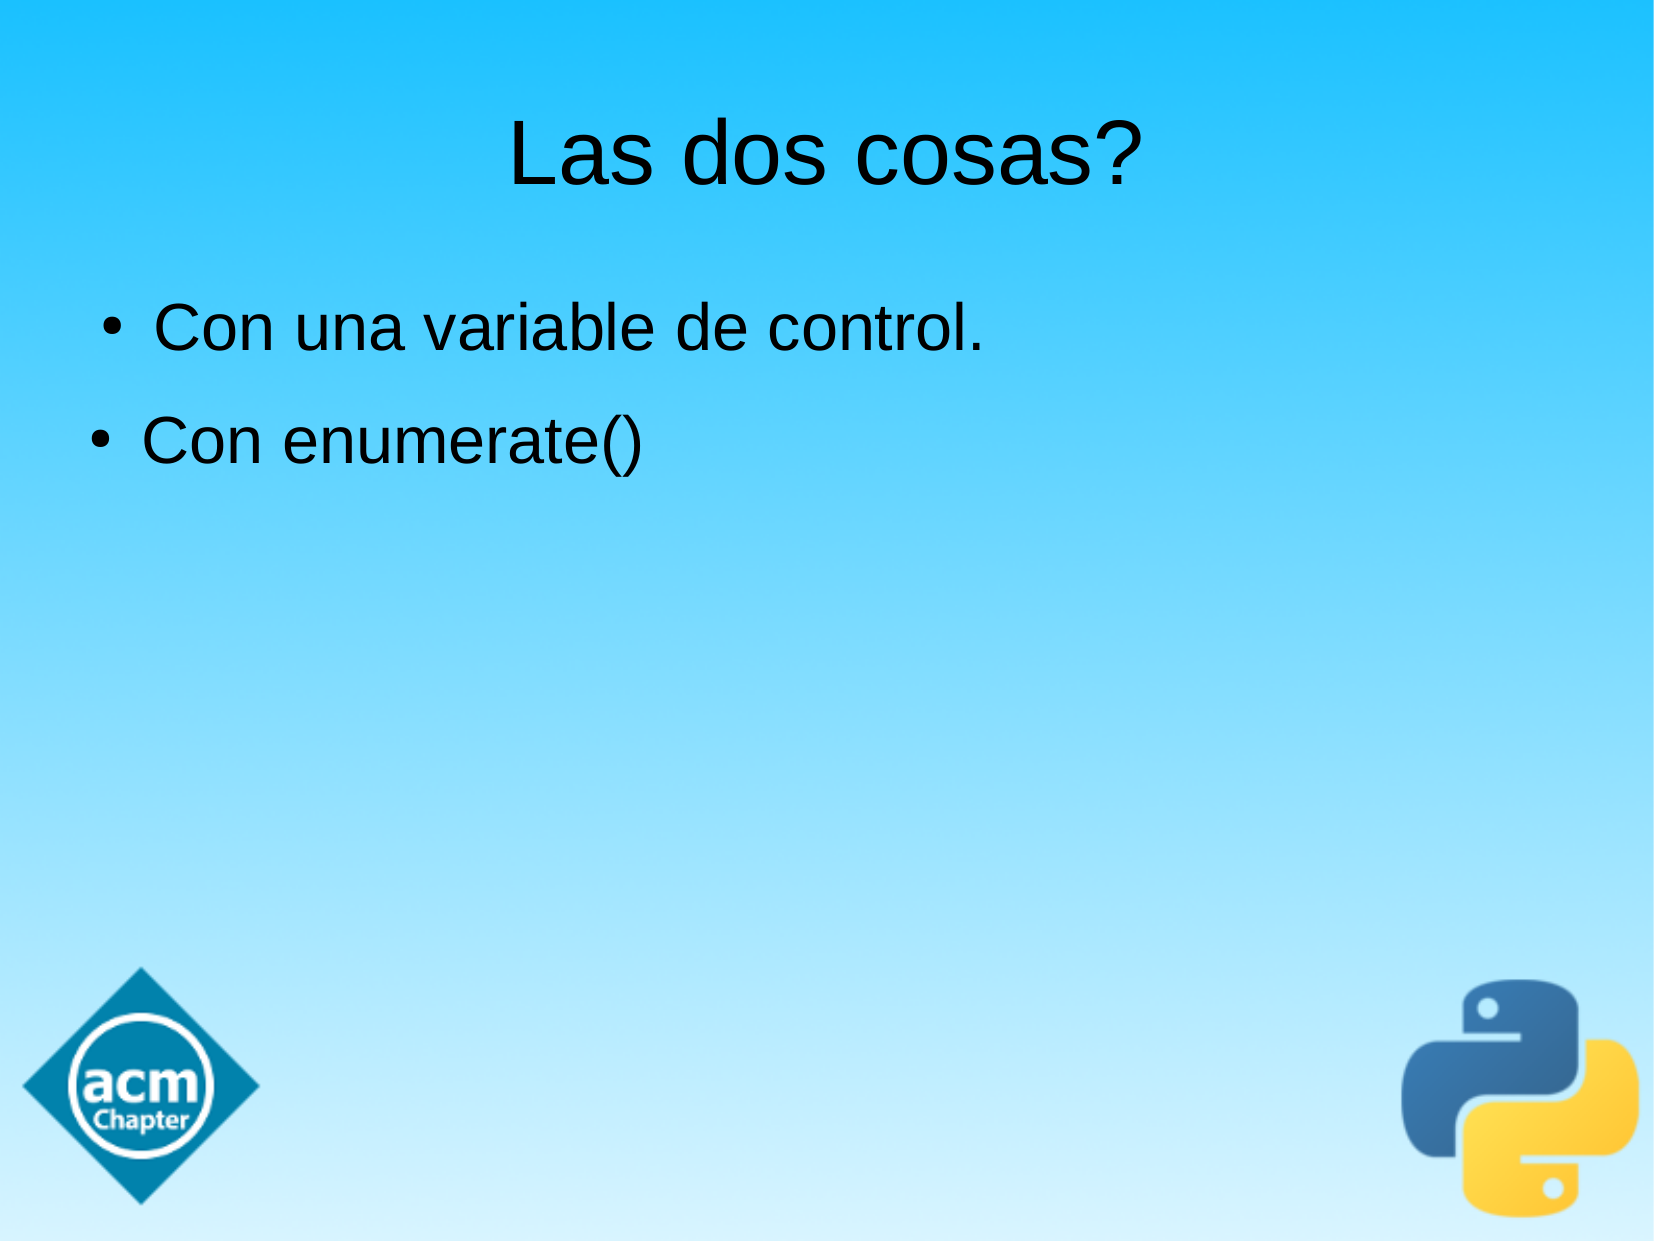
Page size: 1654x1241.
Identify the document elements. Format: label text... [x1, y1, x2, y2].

list Con una variable de control. [82, 290, 1571, 390]
picture [0, 0, 1654, 1241]
title Las dos cosas? [82, 49, 1571, 257]
list Con enumerate() [70, 402, 1559, 556]
